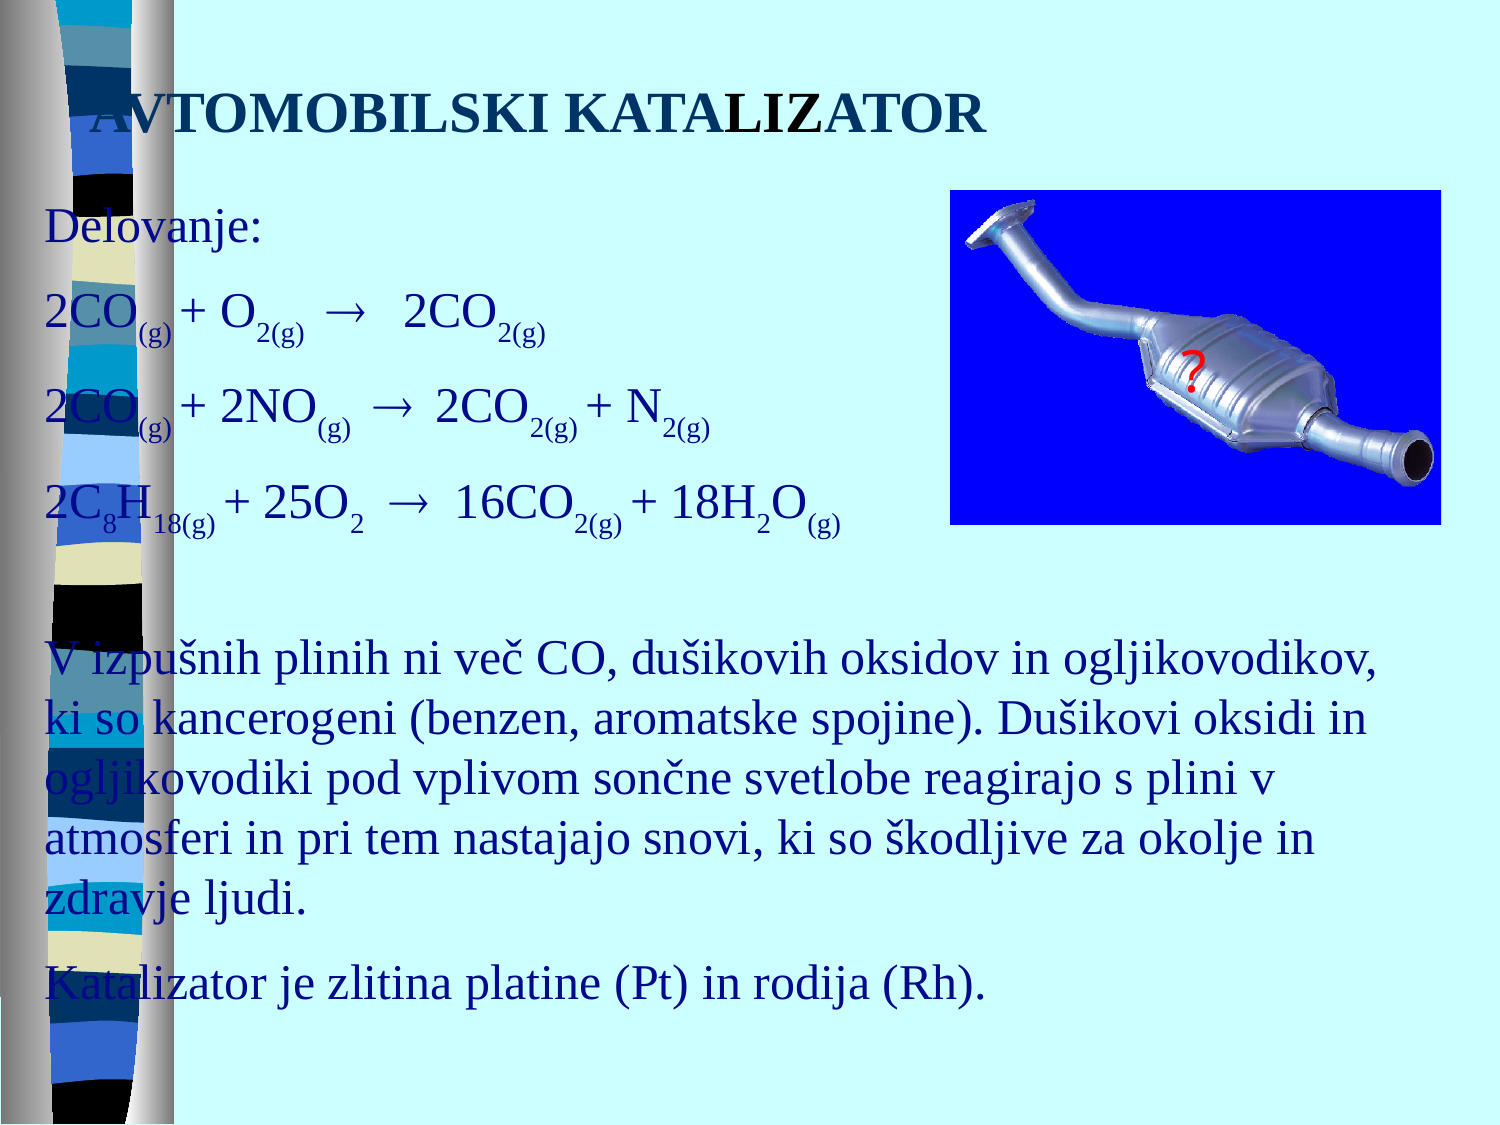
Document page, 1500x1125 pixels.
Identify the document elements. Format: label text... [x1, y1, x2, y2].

text_box ? [1166, 326, 1222, 412]
text_box Delovanje: 2CO(g) + O2(g)  2CO2(g) 2CO(g) + 2NO(g)  2CO2(g) + N2(g) 2C8H18(g) + 25O2  16CO2(g) + 18H2O(g) V izpušnih plinih ni več CO, dušikovih oksidov in ogljikovodikov, ki so kancerogeni (benzen, aromatske spojine). Dušikovi oksidi in ogljikovodiki pod vplivom sončne svetlobe reagirajo s plini v atmosferi in pri tem nastajajo snovi, ki so škodljive za okolje in zdravje ljudi. Katalizator je zlitina platine (Pt) in rodija (Rh). [29, 184, 1417, 1102]
text_box AVTOMOBILSKI KATALIZATOR [74, 45, 1425, 173]
picture [950, 190, 1442, 525]
